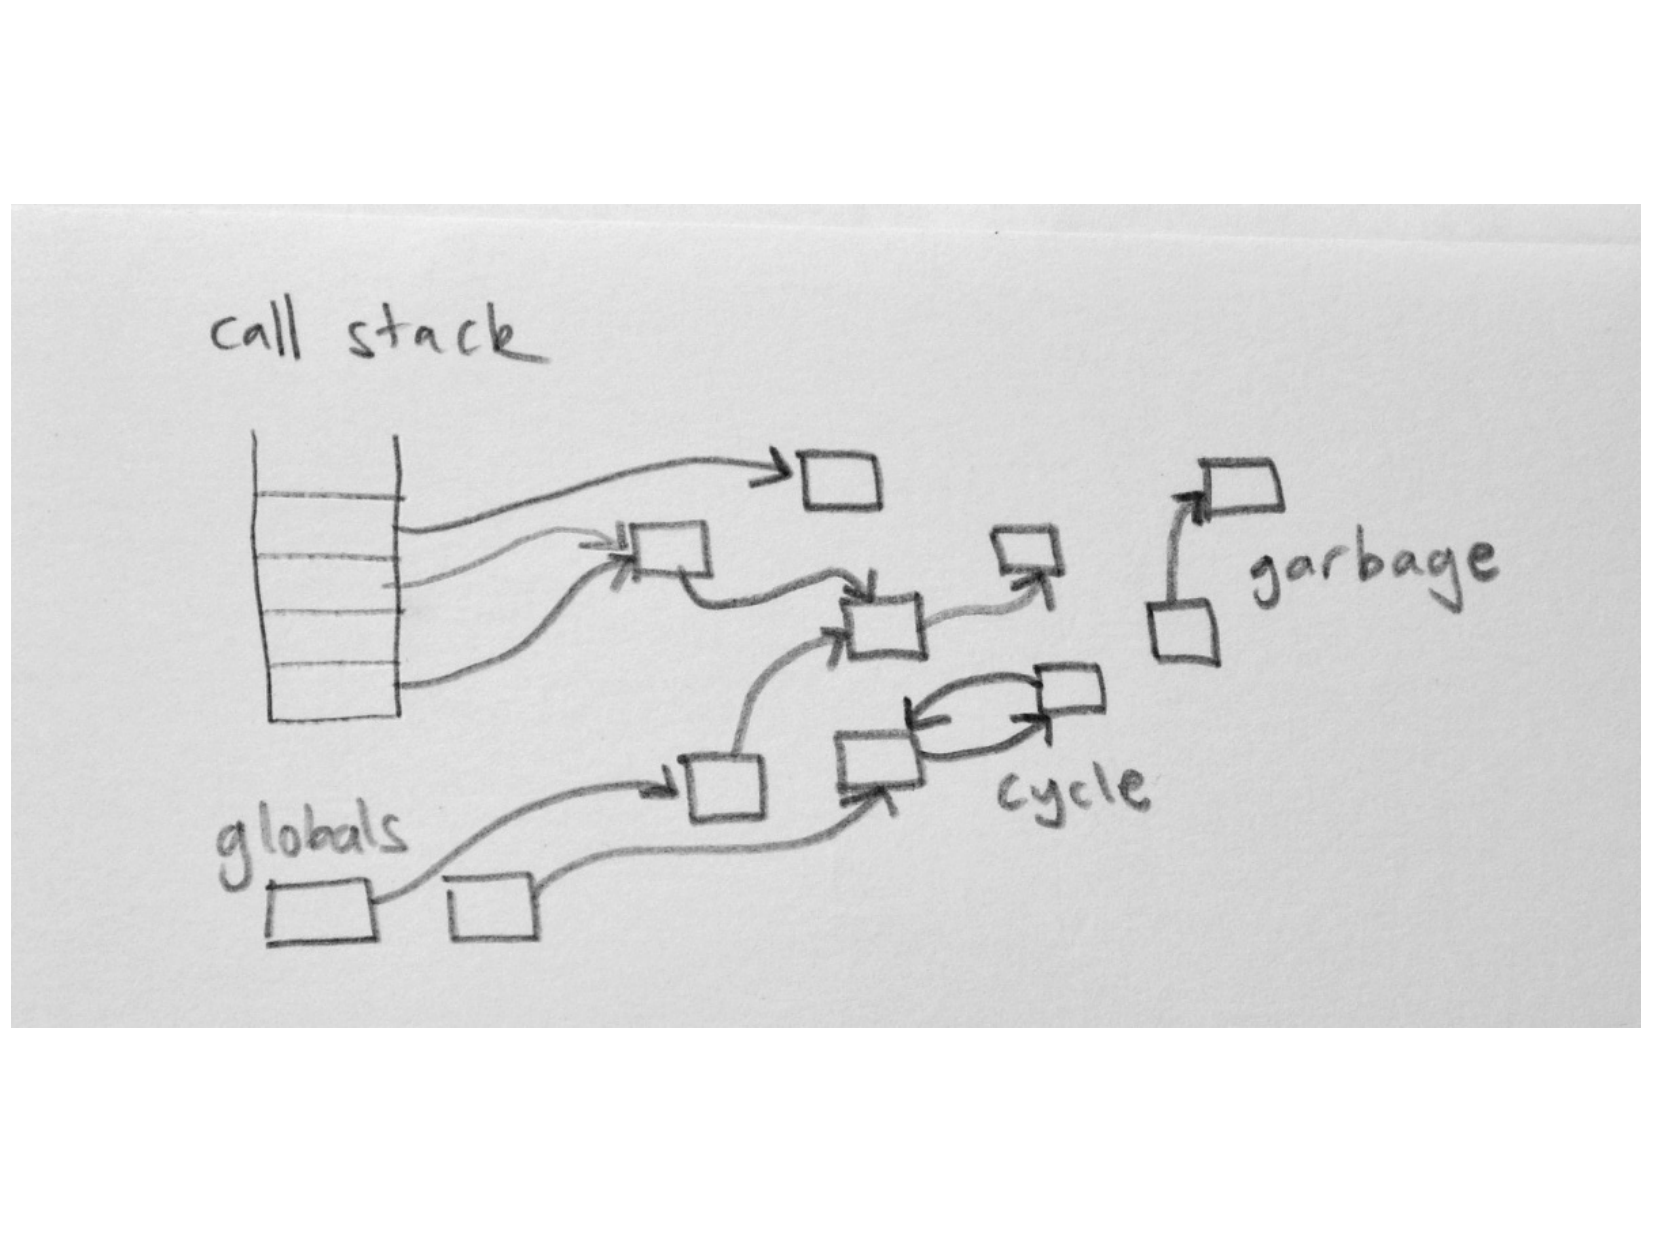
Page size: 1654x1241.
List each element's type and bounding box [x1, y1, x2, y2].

picture [11, 204, 1641, 1028]
